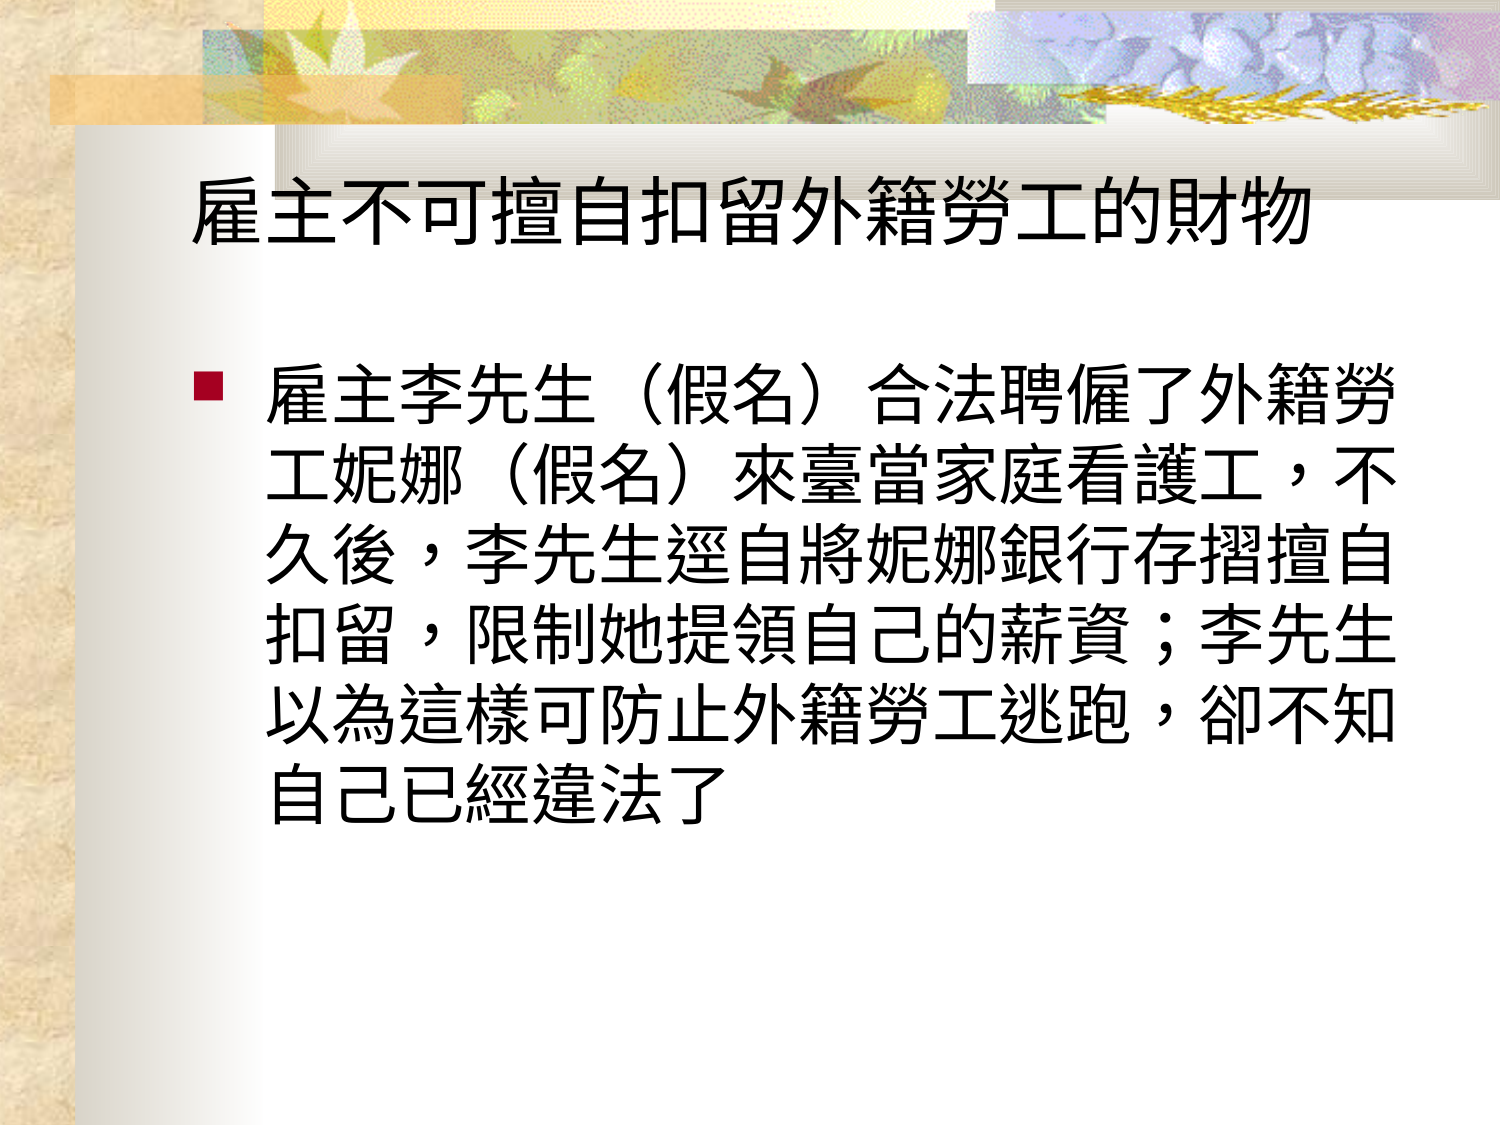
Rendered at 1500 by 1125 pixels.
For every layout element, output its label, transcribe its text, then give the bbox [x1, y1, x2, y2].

picture [0, 0, 1500, 1125]
list 雇主李先生（假名）合法聘僱了外籍勞工妮娜（假名）來臺當家庭看護工，不久後，李先生逕自將妮娜銀行存摺擅自扣留，限制她提領自己的薪資；李先生以為這樣可防止外籍勞工逃跑，卻不知自己已經違法了 [174, 344, 1450, 1020]
title 雇主不可擅自扣留外籍勞工的財物 [174, 137, 1450, 263]
